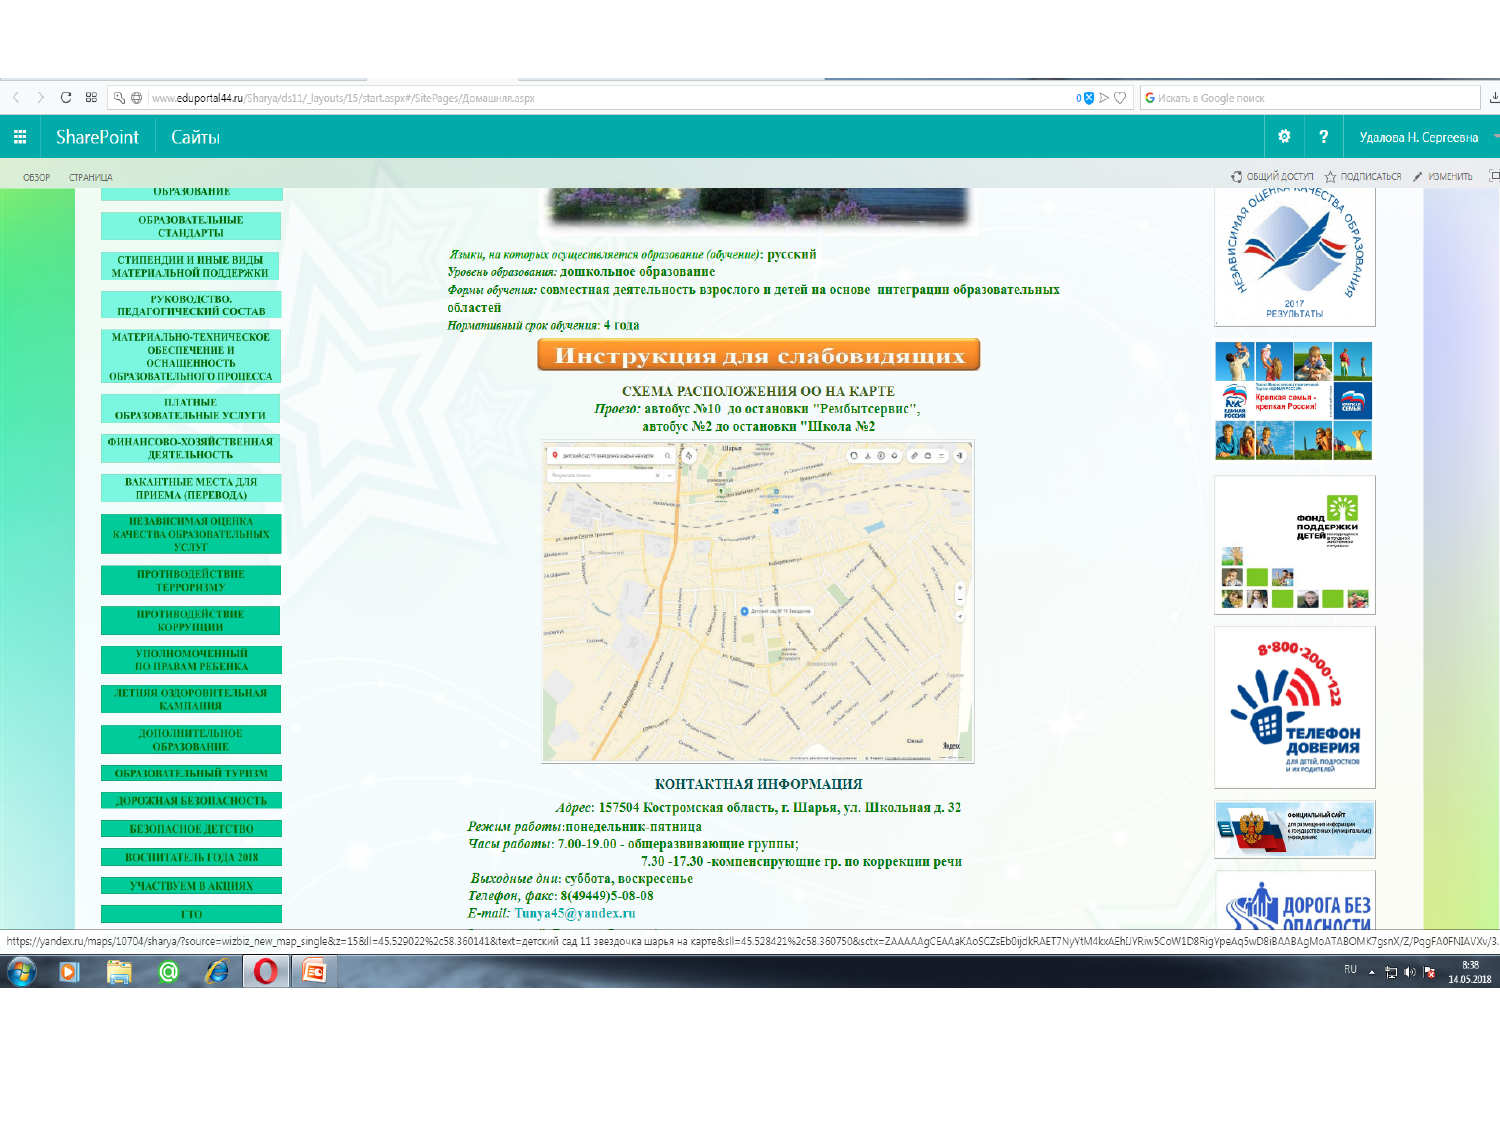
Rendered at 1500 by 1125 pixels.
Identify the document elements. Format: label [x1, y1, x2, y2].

picture [0, 78, 1500, 988]
